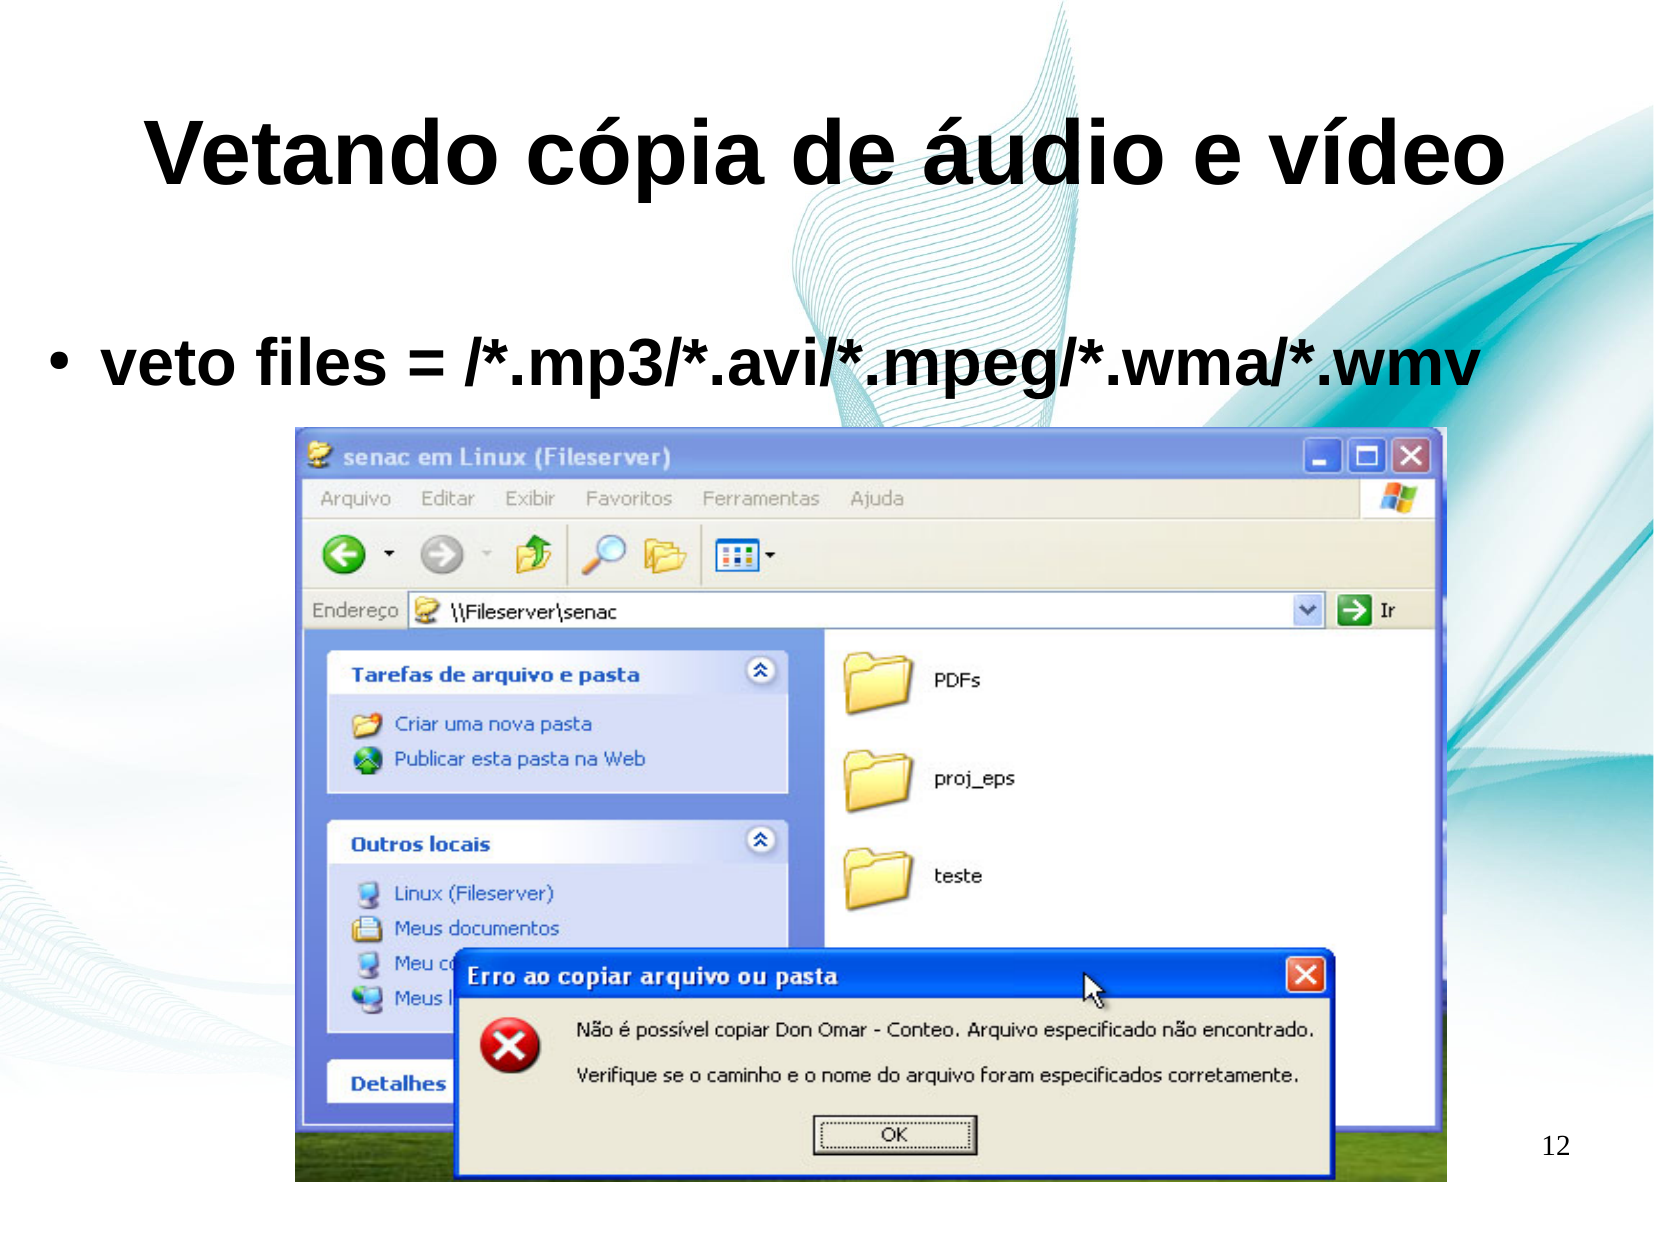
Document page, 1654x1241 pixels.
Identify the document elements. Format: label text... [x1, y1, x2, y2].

picture [0, 0, 1654, 1182]
title Vetando cópia de áudio e vídeo [82, 56, 1571, 250]
list veto files = /*.mp3/*.avi/*.mpeg/*.wma/*.wmv [29, 324, 1625, 709]
